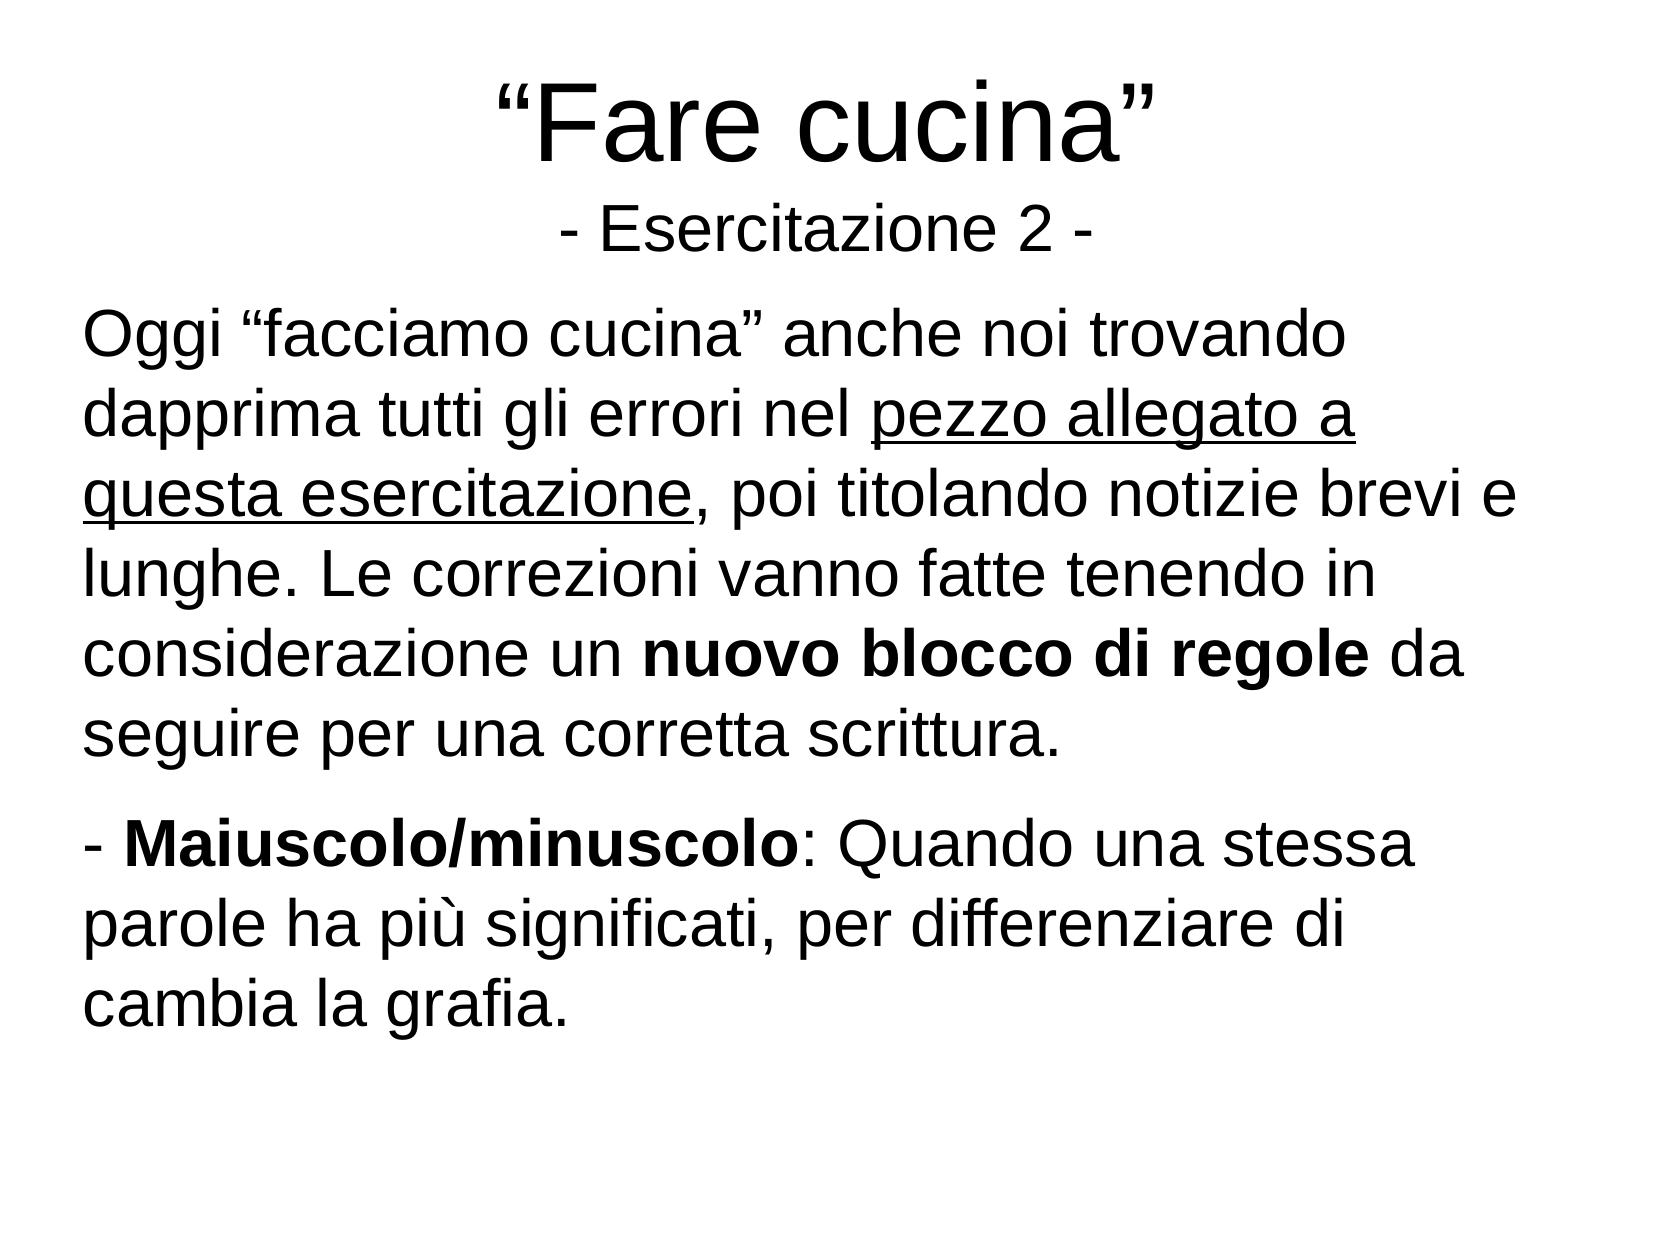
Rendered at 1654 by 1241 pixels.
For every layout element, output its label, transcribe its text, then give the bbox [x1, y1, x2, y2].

chart [275, 252, 1378, 988]
title “Fare cucina” - Esercitazione 2 - [82, 49, 1571, 257]
list Oggi “facciamo cucina” anche noi trovando dapprima tutti gli errori nel pezzo allegato a questa esercitazione, poi titolando notizie brevi e lunghe. Le correzioni vanno fatte tenendo in considerazione un nuovo blocco di regole da seguire per una corretta scrittura. - Maiuscolo/minuscolo: Quando una stessa parole ha più significati, per differenziare di cambia la grafia. [82, 290, 1571, 1109]
